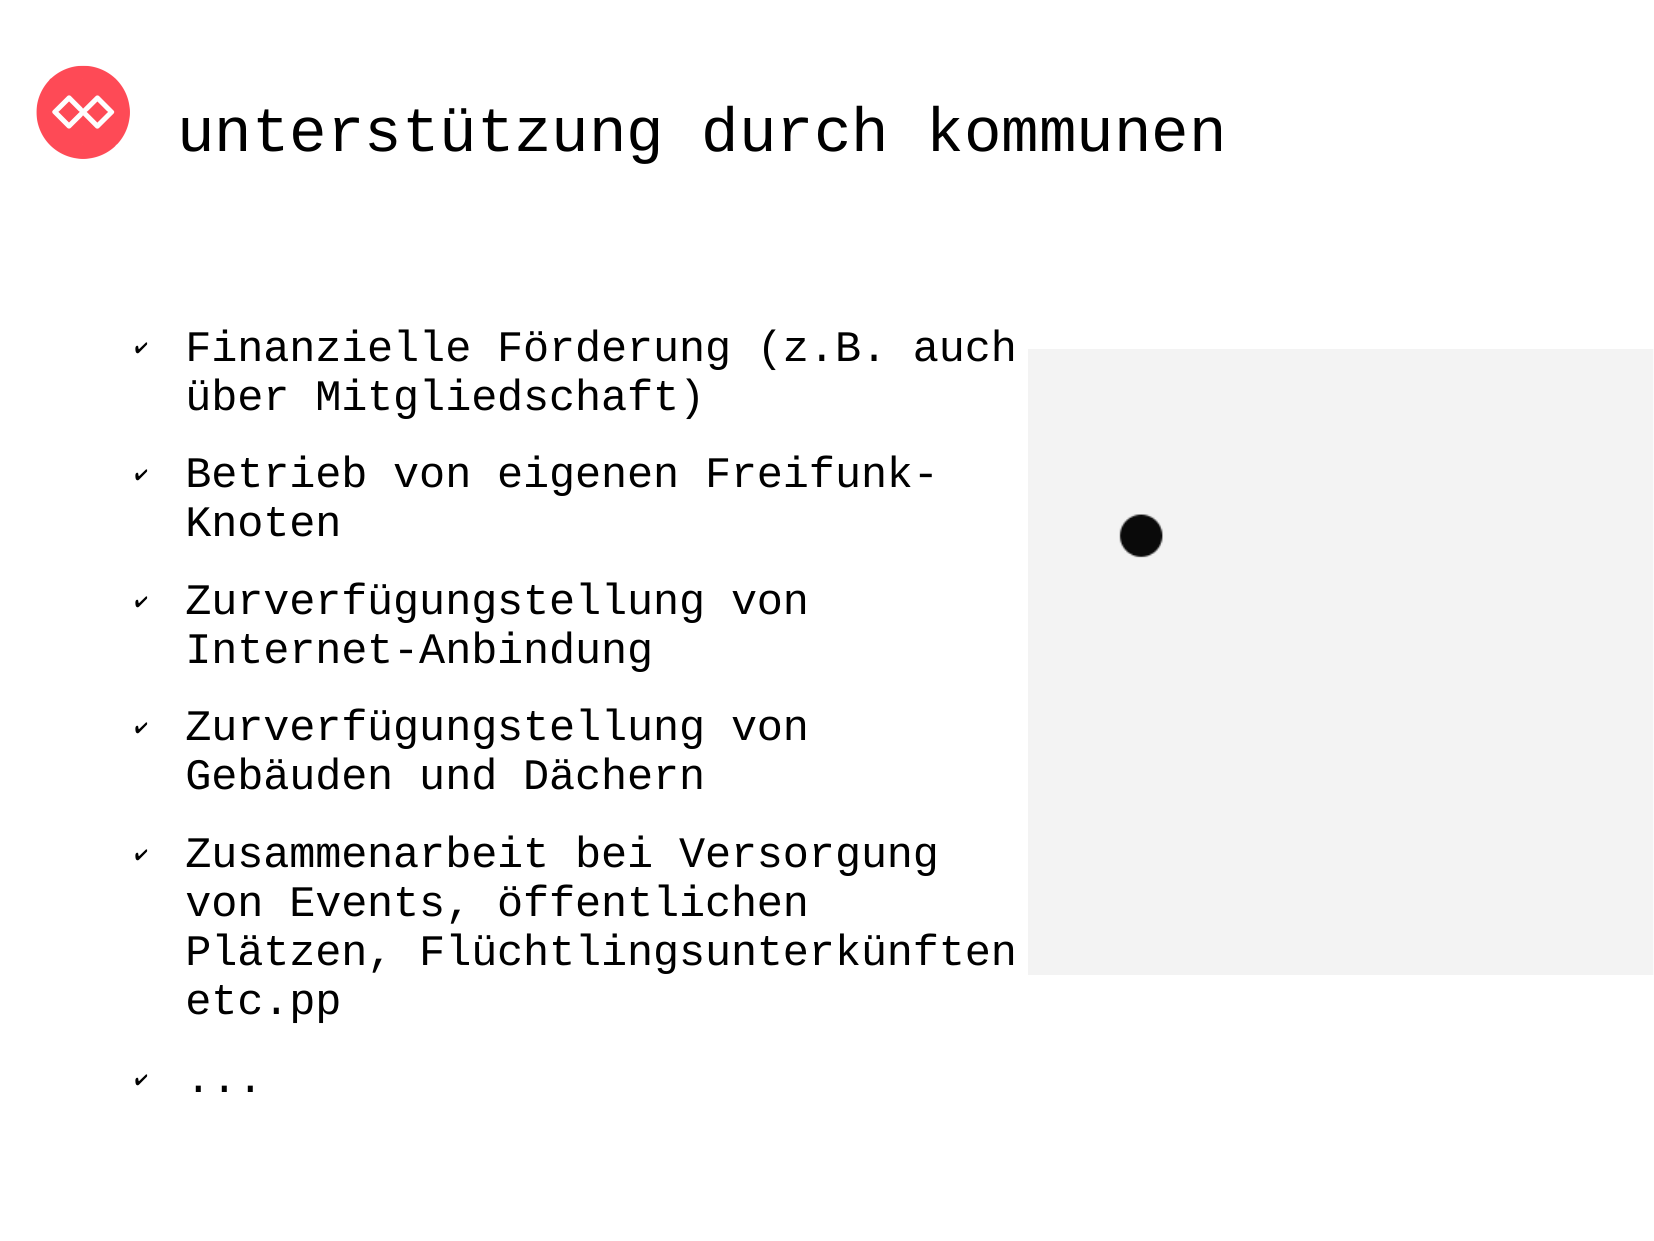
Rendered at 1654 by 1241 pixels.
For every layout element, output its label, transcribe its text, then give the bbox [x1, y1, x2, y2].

list Finanzielle Förderung (z.B. auch über Mitgliedschaft) Betrieb von eigenen Freifunk-Knoten Zurverfügungstellung von Internet-Anbindung Zurverfügungstellung von Gebäuden und Dächern Zusammenarbeit bei Versorgung von Events, öffentlichen Plätzen, Flüchtlingsunterkünften etc.pp ... [118, 324, 1034, 1109]
title unterstützung durch kommunen [177, 31, 1465, 239]
picture [1028, 349, 1654, 975]
picture [17, 46, 149, 178]
